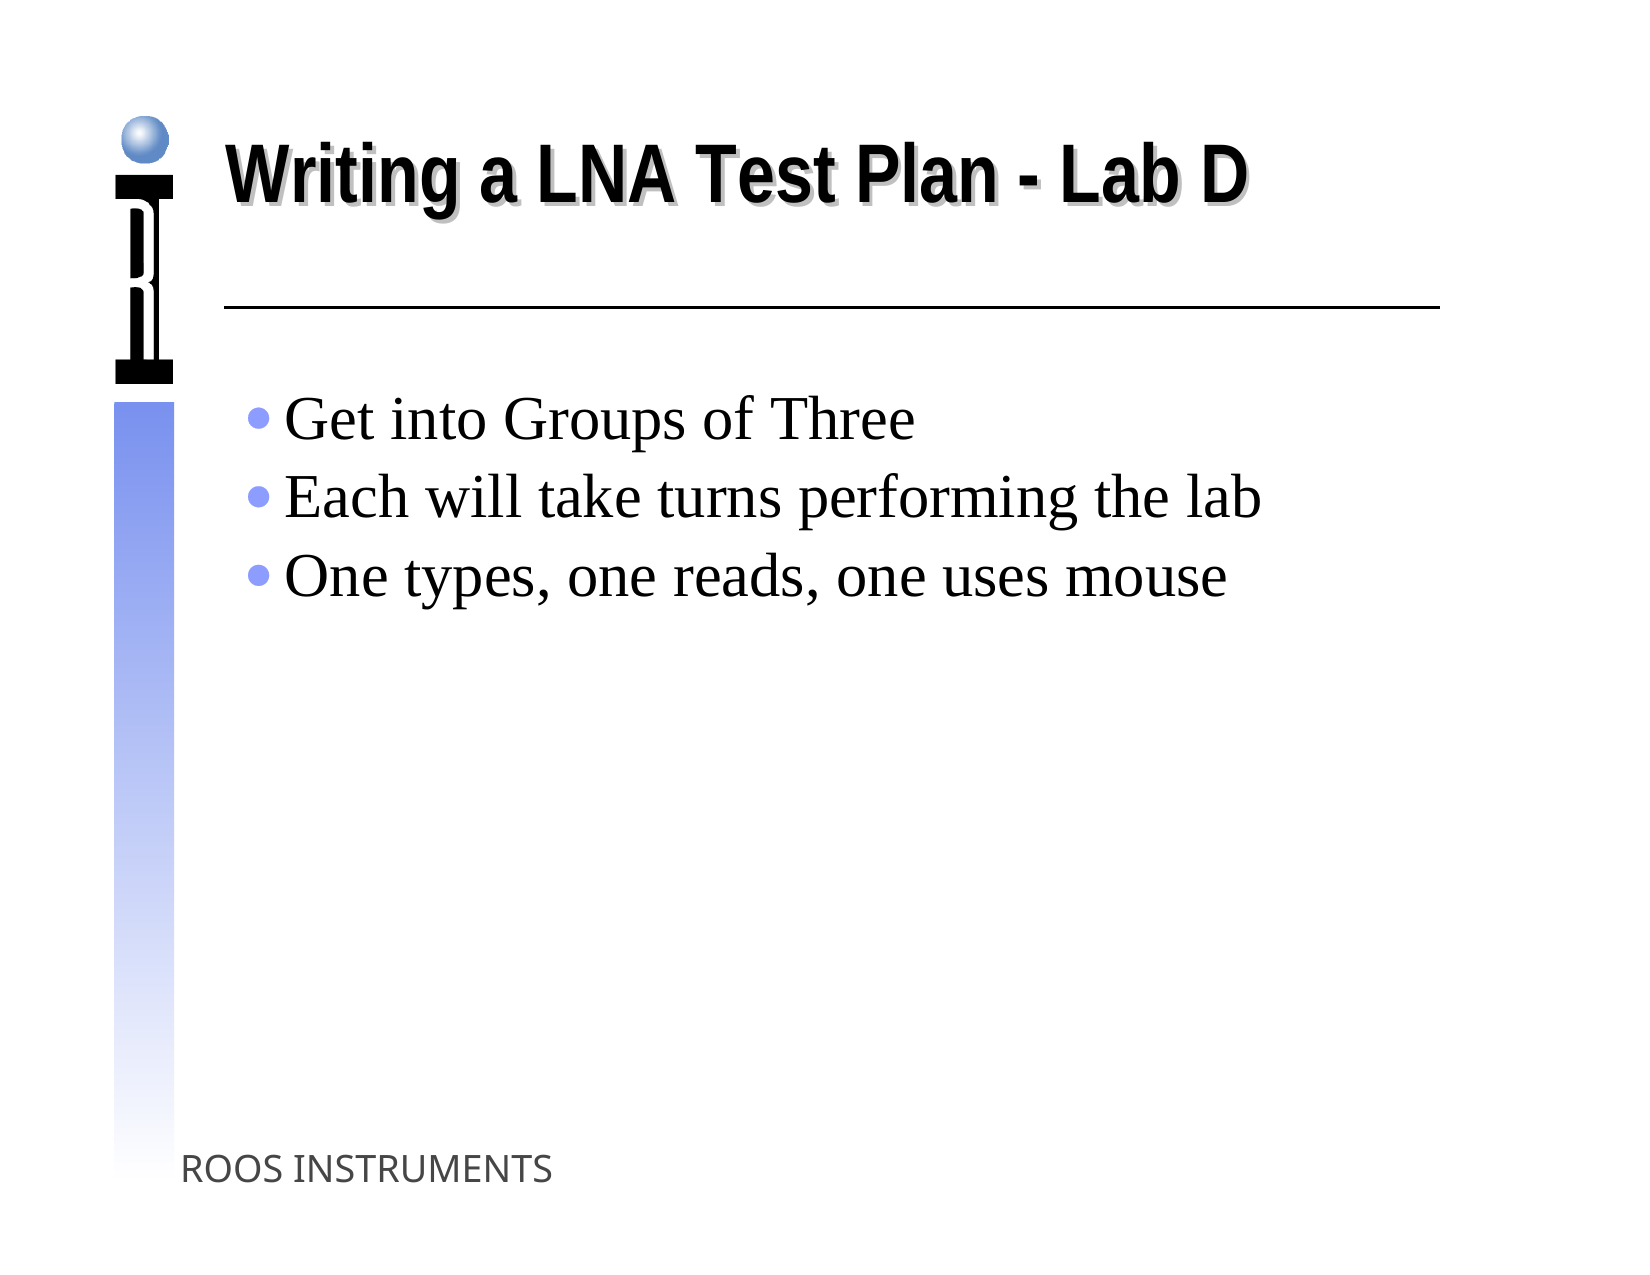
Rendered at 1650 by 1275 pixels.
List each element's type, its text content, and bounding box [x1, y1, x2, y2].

text_box Get into Groups of Three Each will take turns performing the lab One types, one reads, one uses mouse [232, 383, 1456, 613]
text_box Writing a LNA Test Plan - Lab D [225, 133, 1447, 318]
